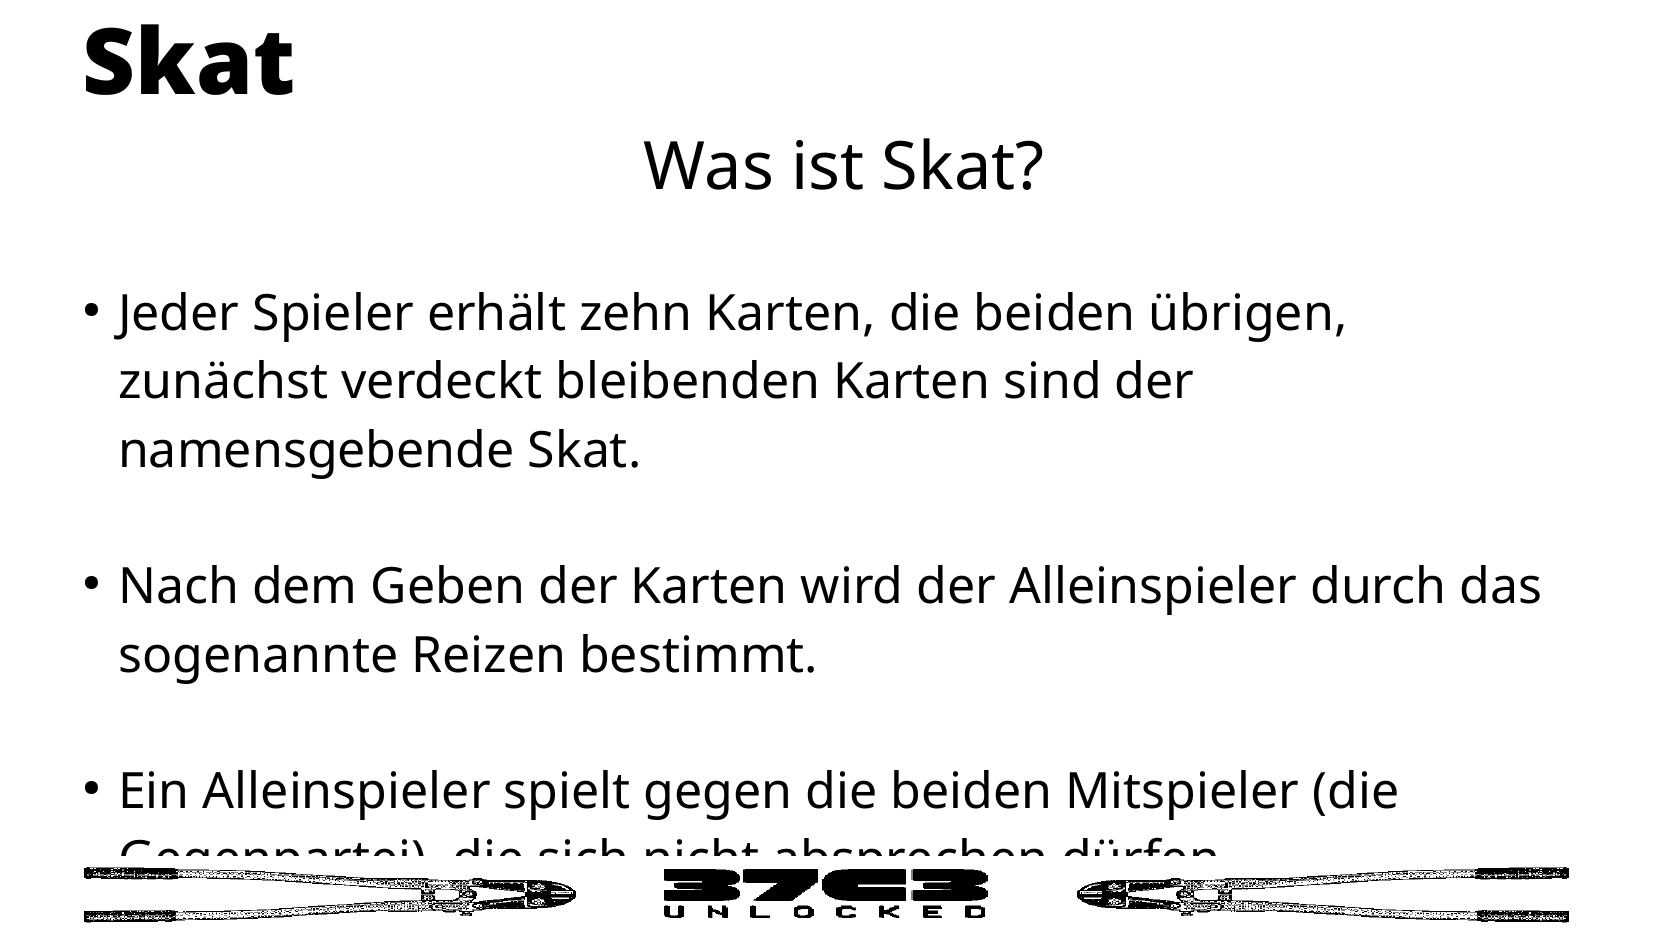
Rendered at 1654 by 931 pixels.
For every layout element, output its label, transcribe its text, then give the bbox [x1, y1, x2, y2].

title Skat [82, 0, 1571, 118]
picture [0, 856, 1654, 931]
subtitle Was ist Skat? Jeder Spieler erhält zehn Karten, die beiden übrigen, zunächst verdeckt bleibenden Karten sind der namensgebende Skat. Nach dem Geben der Karten wird der Alleinspieler durch das sogenannte Reizen bestimmt. Ein Alleinspieler spielt gegen die beiden Mitspieler (die Gegenpartei), die sich nicht absprechen dürfen. [82, 118, 1571, 827]
